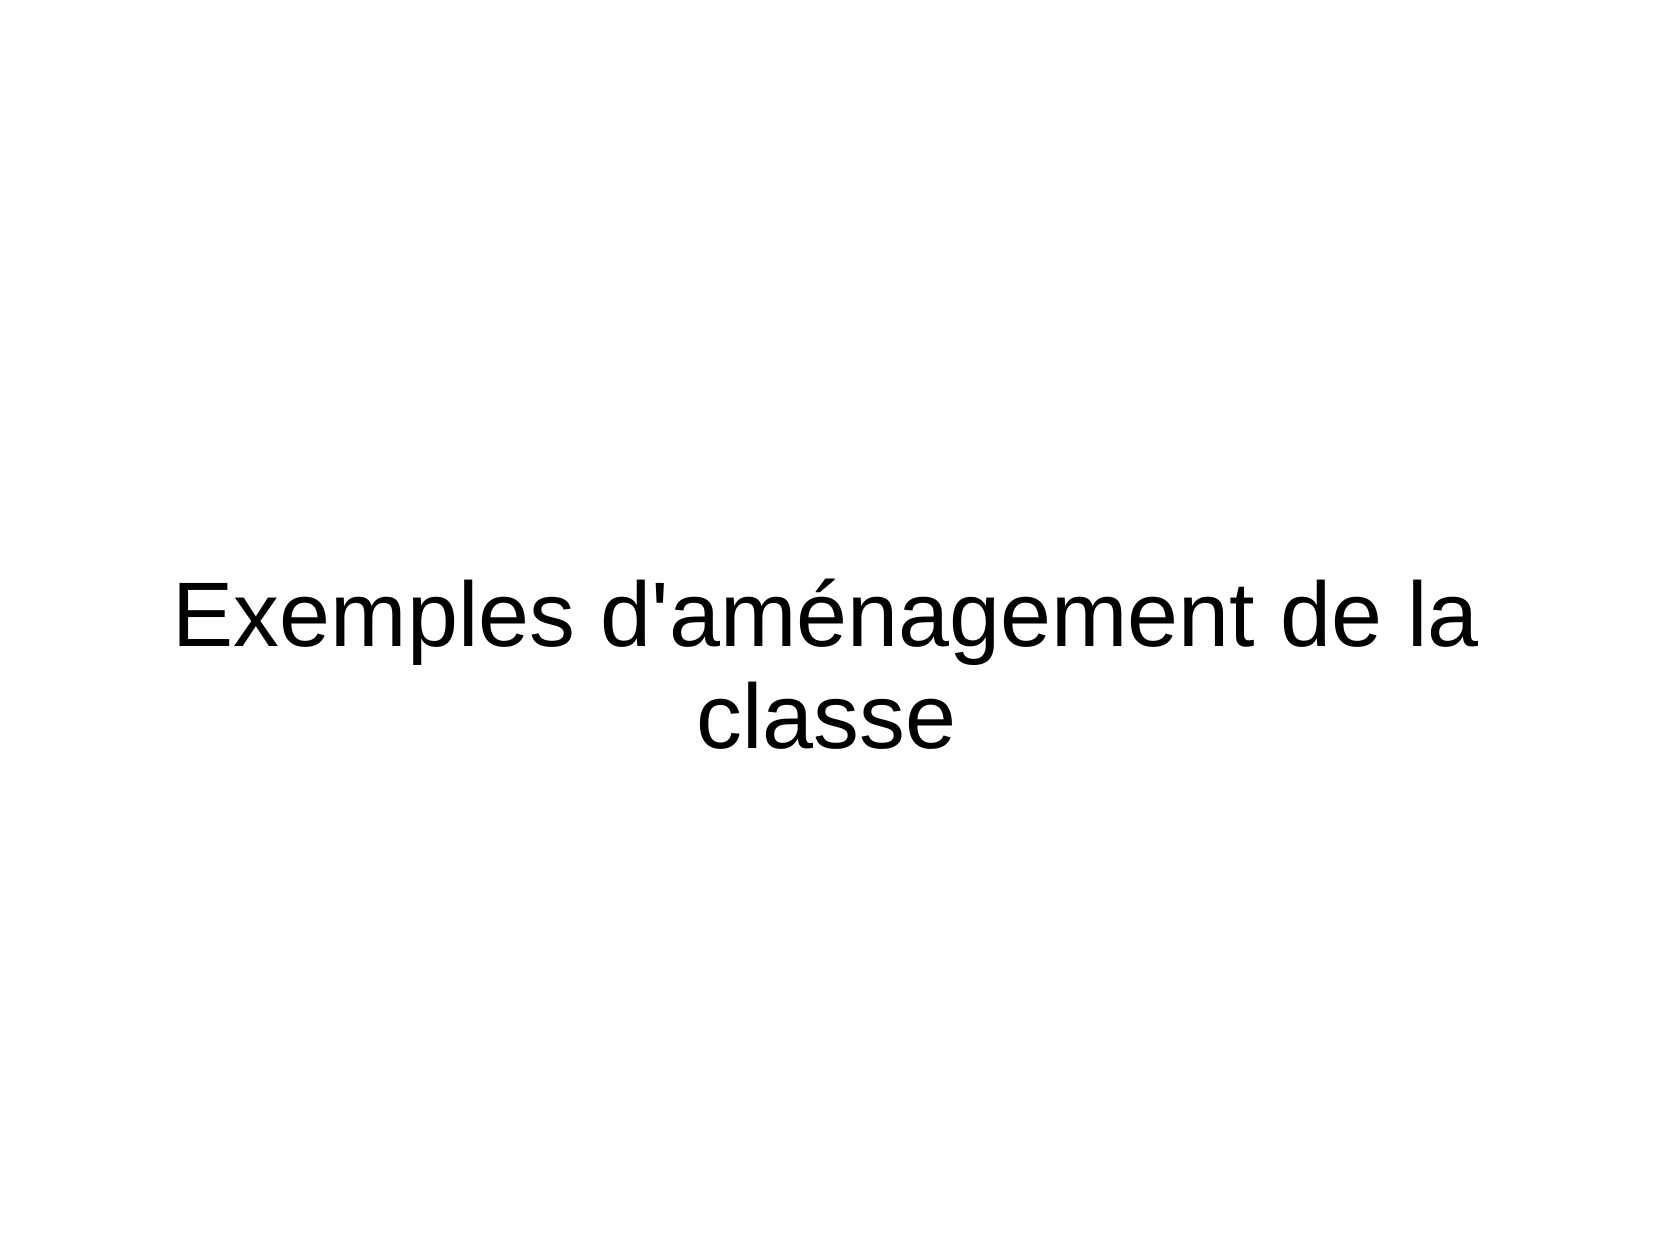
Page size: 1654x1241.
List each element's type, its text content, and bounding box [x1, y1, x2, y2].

title Exemples d'aménagement de la classe [82, 0, 1571, 770]
